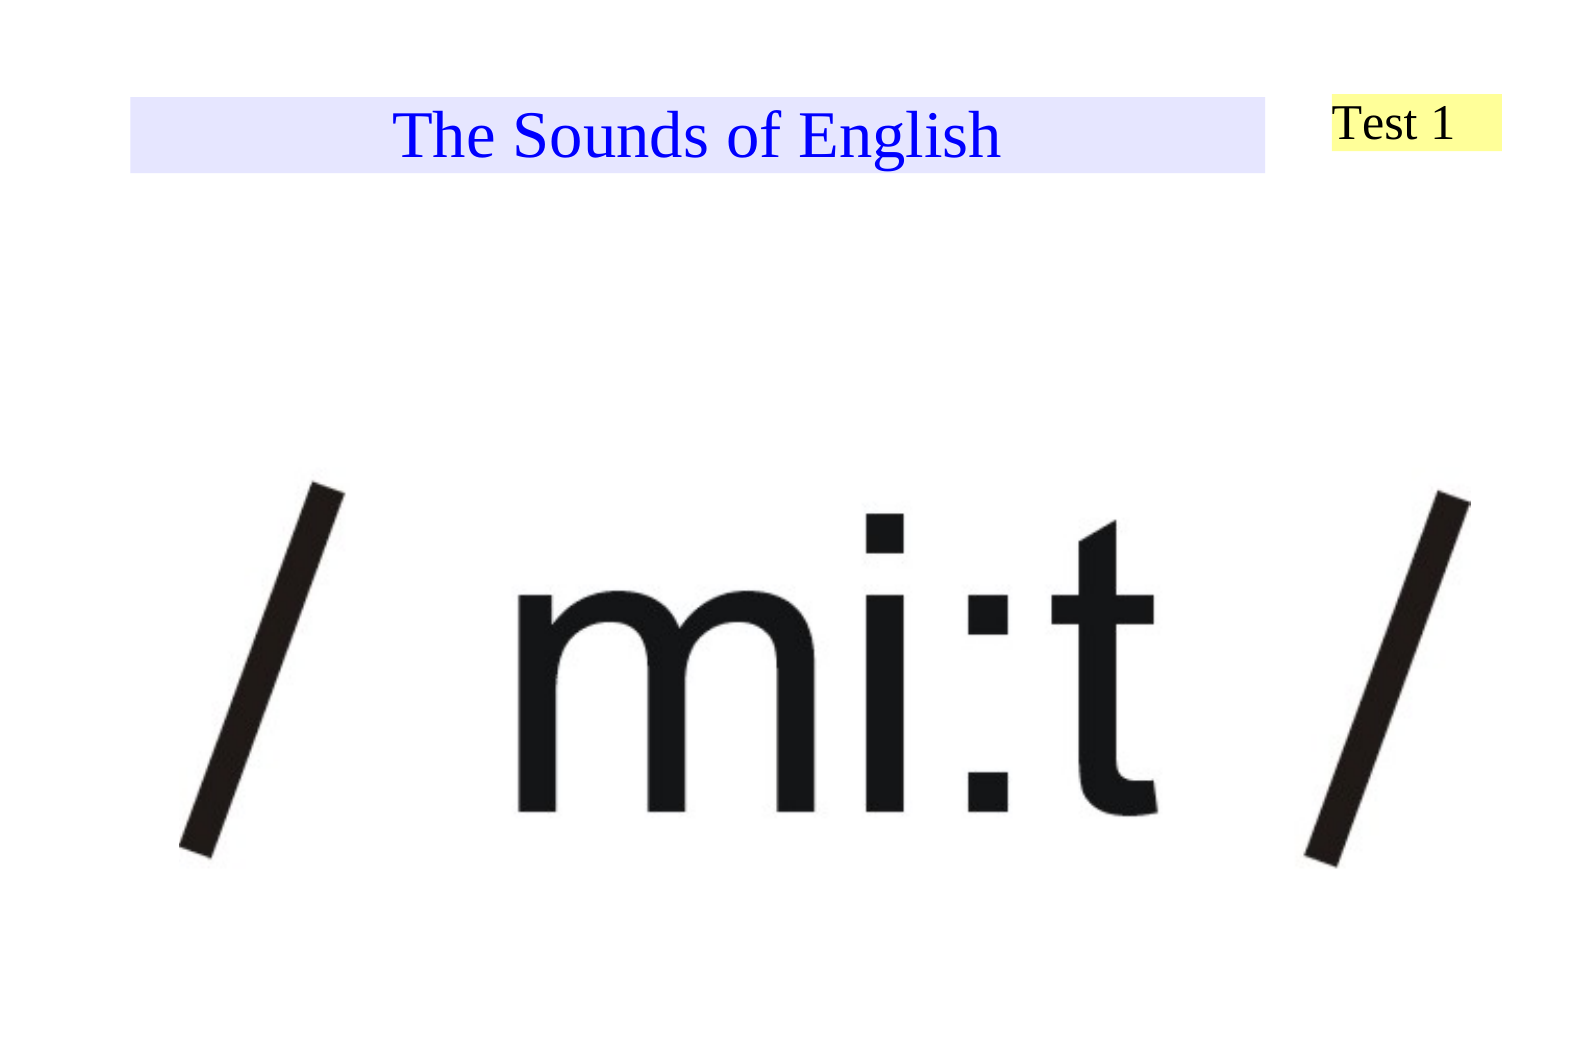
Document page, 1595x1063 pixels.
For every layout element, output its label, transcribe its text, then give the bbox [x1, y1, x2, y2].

text_box Test 1 [1331, 94, 1502, 152]
picture [179, 435, 1471, 900]
text_box The Sounds of English [130, 97, 1266, 174]
